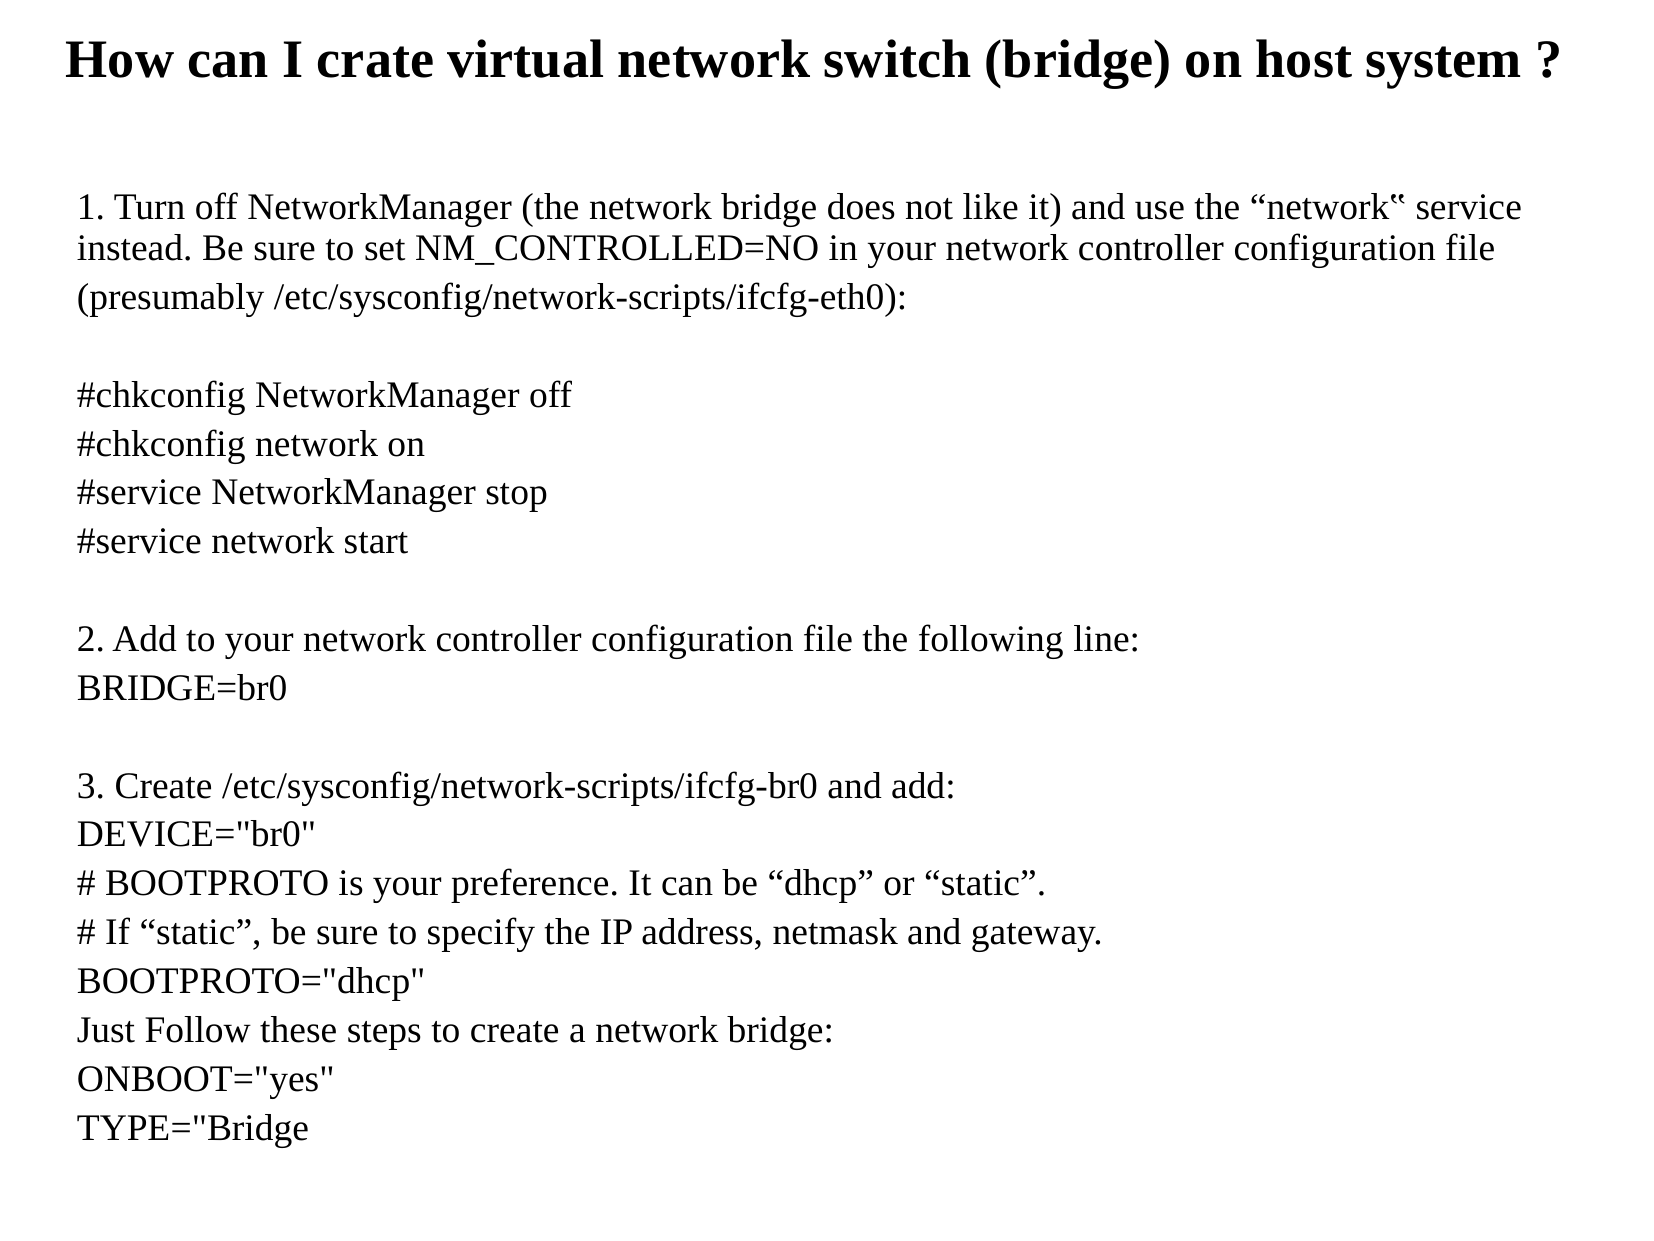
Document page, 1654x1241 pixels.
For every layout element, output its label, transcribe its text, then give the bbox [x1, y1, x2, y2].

list 1. Turn off NetworkManager (the network bridge does not like it) and use the “network‟ service instead. Be sure to set NM_CONTROLLED=NO in your network controller configuration file (presumably /etc/sysconfig/network-scripts/ifcfg-eth0): #chkconfig NetworkManager off #chkconfig network on #service NetworkManager stop #service network start 2. Add to your network controller configuration file the following line: BRIDGE=br0 3. Create /etc/sysconfig/network-scripts/ifcfg-br0 and add: DEVICE="br0" # BOOTPROTO is your preference. It can be “dhcp” or “static”. # If “static”, be sure to specify the IP address, netmask and gateway. BOOTPROTO="dhcp" Just Follow these steps to create a network bridge: ONBOOT="yes" TYPE="Bridge [59, 137, 1595, 1182]
title How can I crate virtual network switch (bridge) on host system ? [29, 29, 1601, 150]
